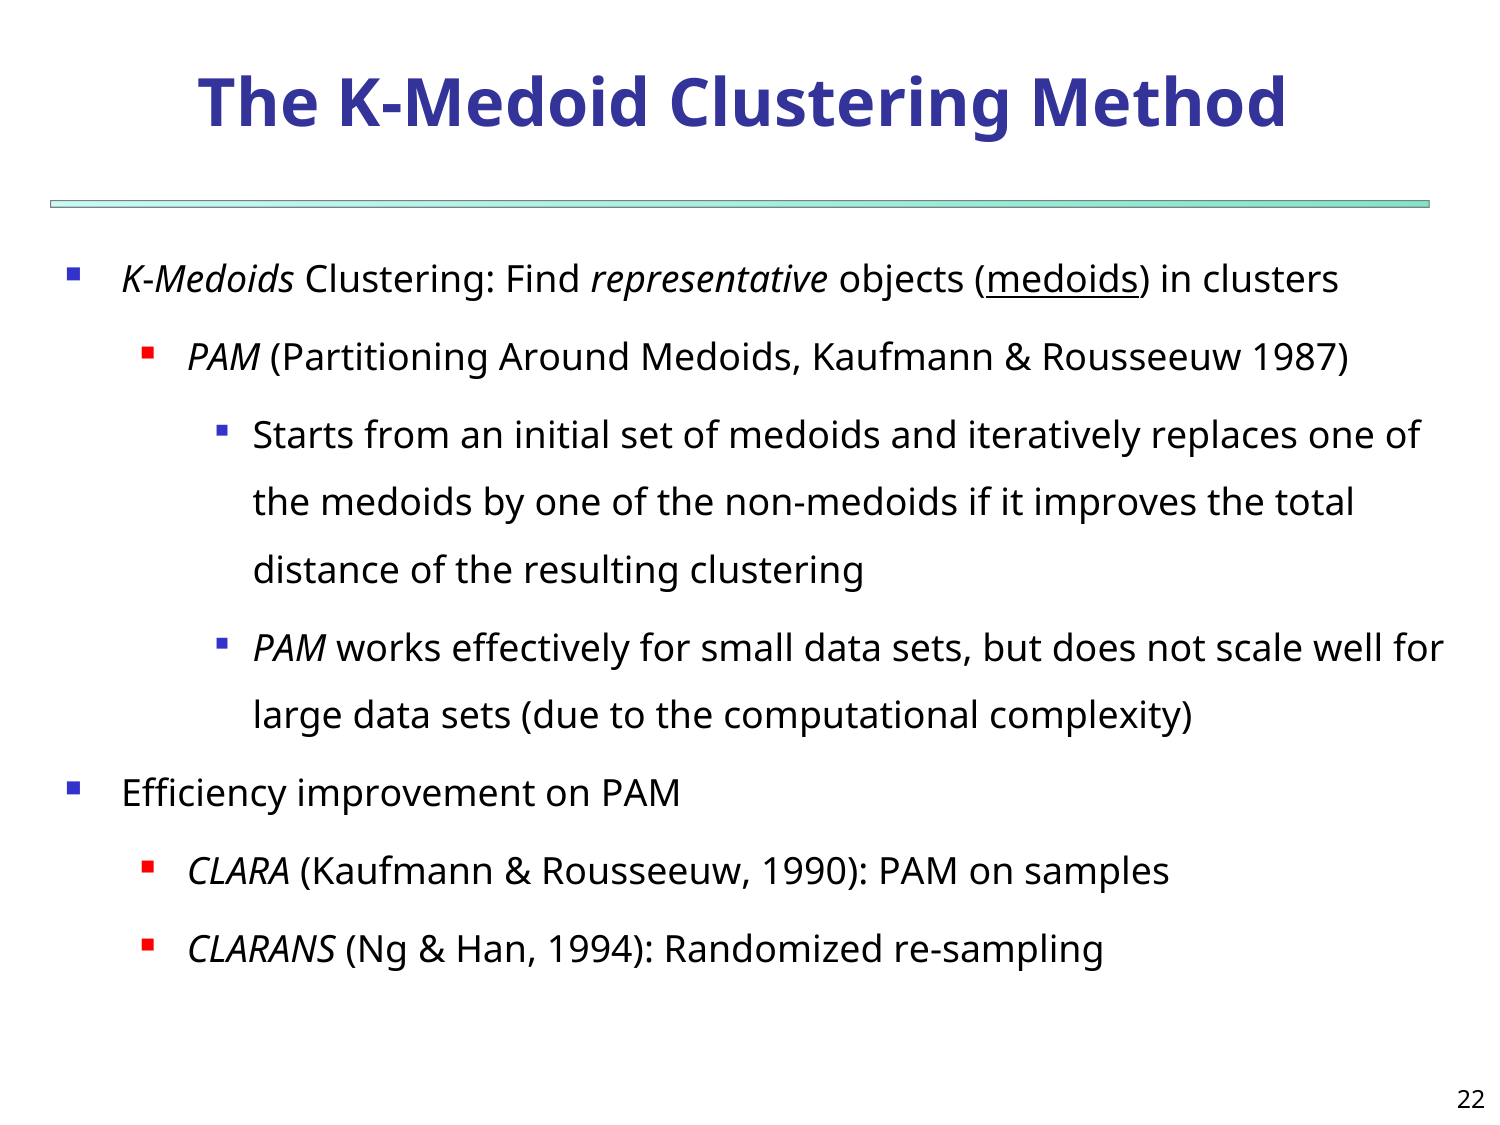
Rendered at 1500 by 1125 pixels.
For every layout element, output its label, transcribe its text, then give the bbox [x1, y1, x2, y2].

list K-Medoids Clustering: Find representative objects (medoids) in clusters PAM (Partitioning Around Medoids, Kaufmann & Rousseeuw 1987) Starts from an initial set of medoids and iteratively replaces one of the medoids by one of the non-medoids if it improves the total distance of the resulting clustering PAM works effectively for small data sets, but does not scale well for large data sets (due to the computational complexity) Efficiency improvement on PAM CLARA (Kaufmann & Rousseeuw, 1990): PAM on samples CLARANS (Ng & Han, 1994): Randomized re-sampling [50, 224, 1463, 1051]
title The K-Medoid Clustering Method [24, 52, 1463, 148]
text_box 18 [1187, 1062, 1500, 1125]
